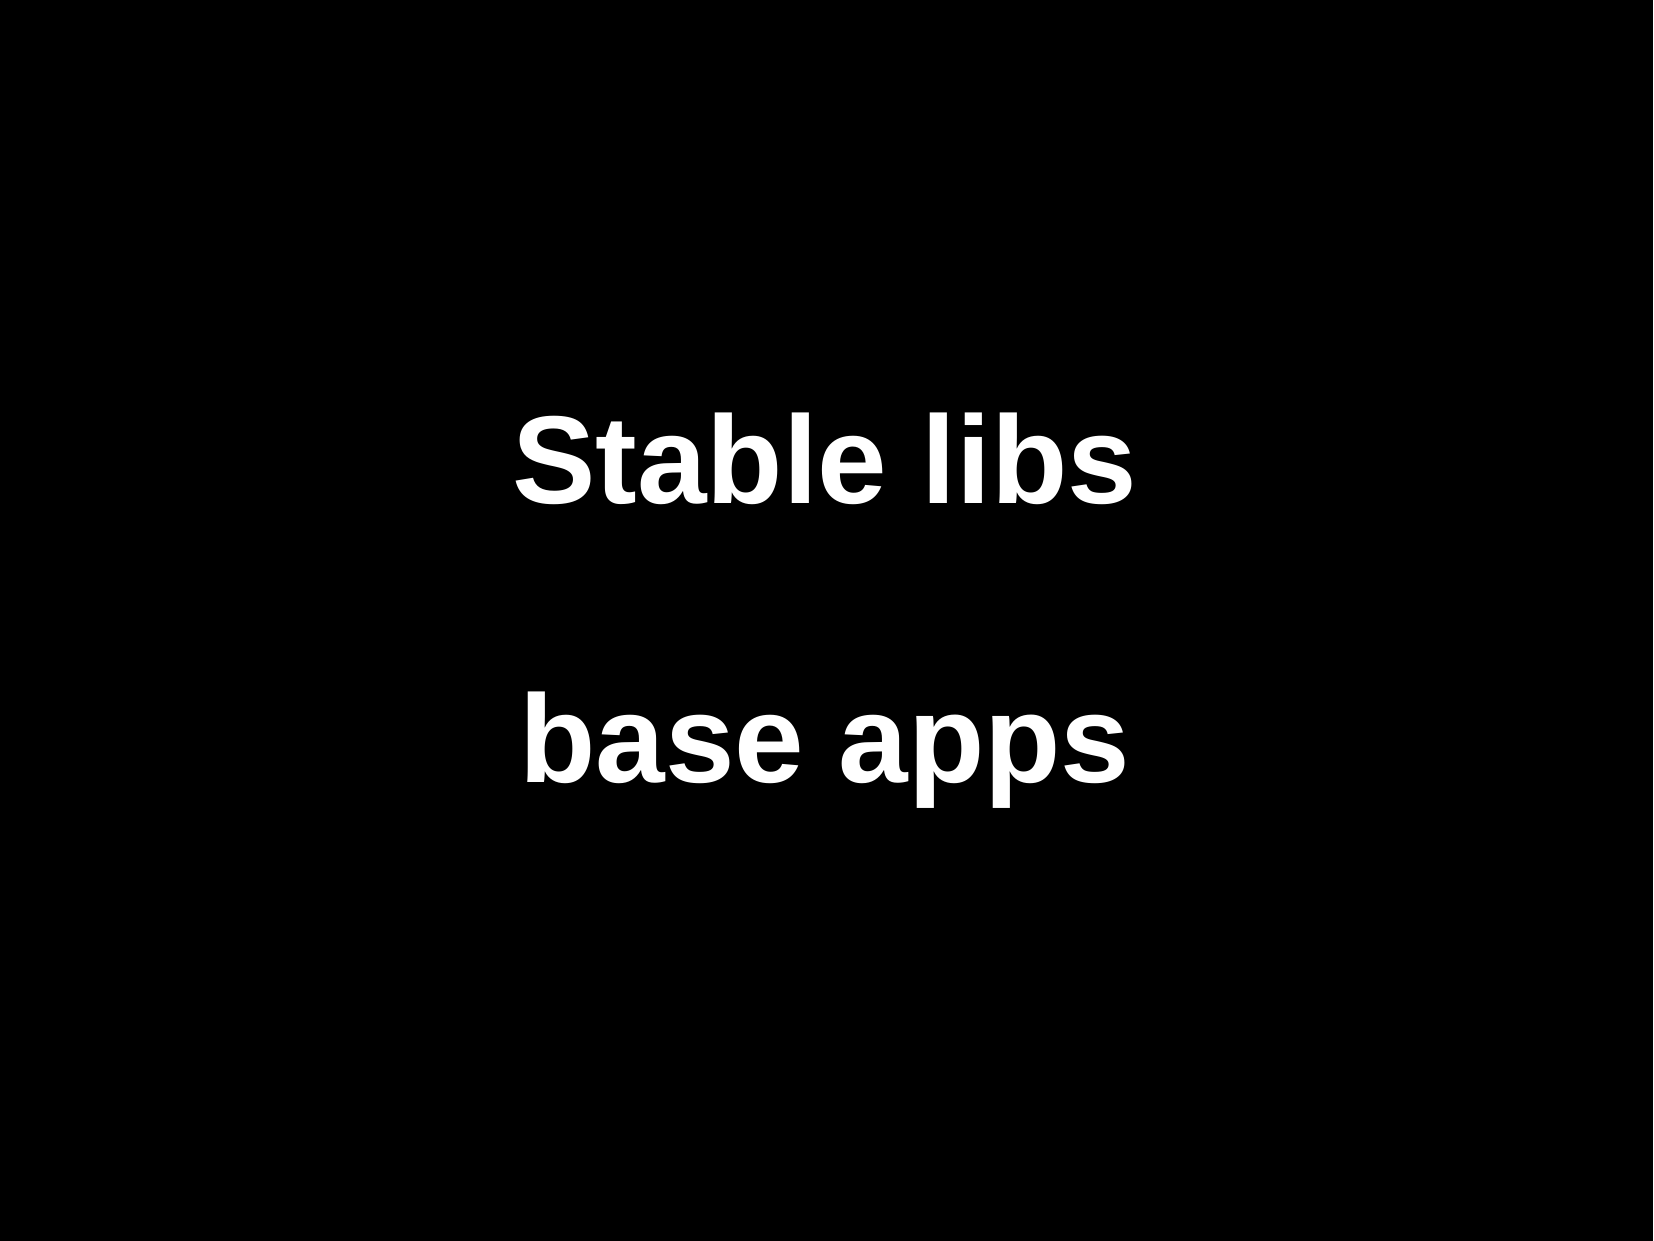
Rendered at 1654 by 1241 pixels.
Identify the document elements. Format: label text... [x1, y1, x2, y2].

text_box Stable libs base apps [75, 75, 1576, 957]
